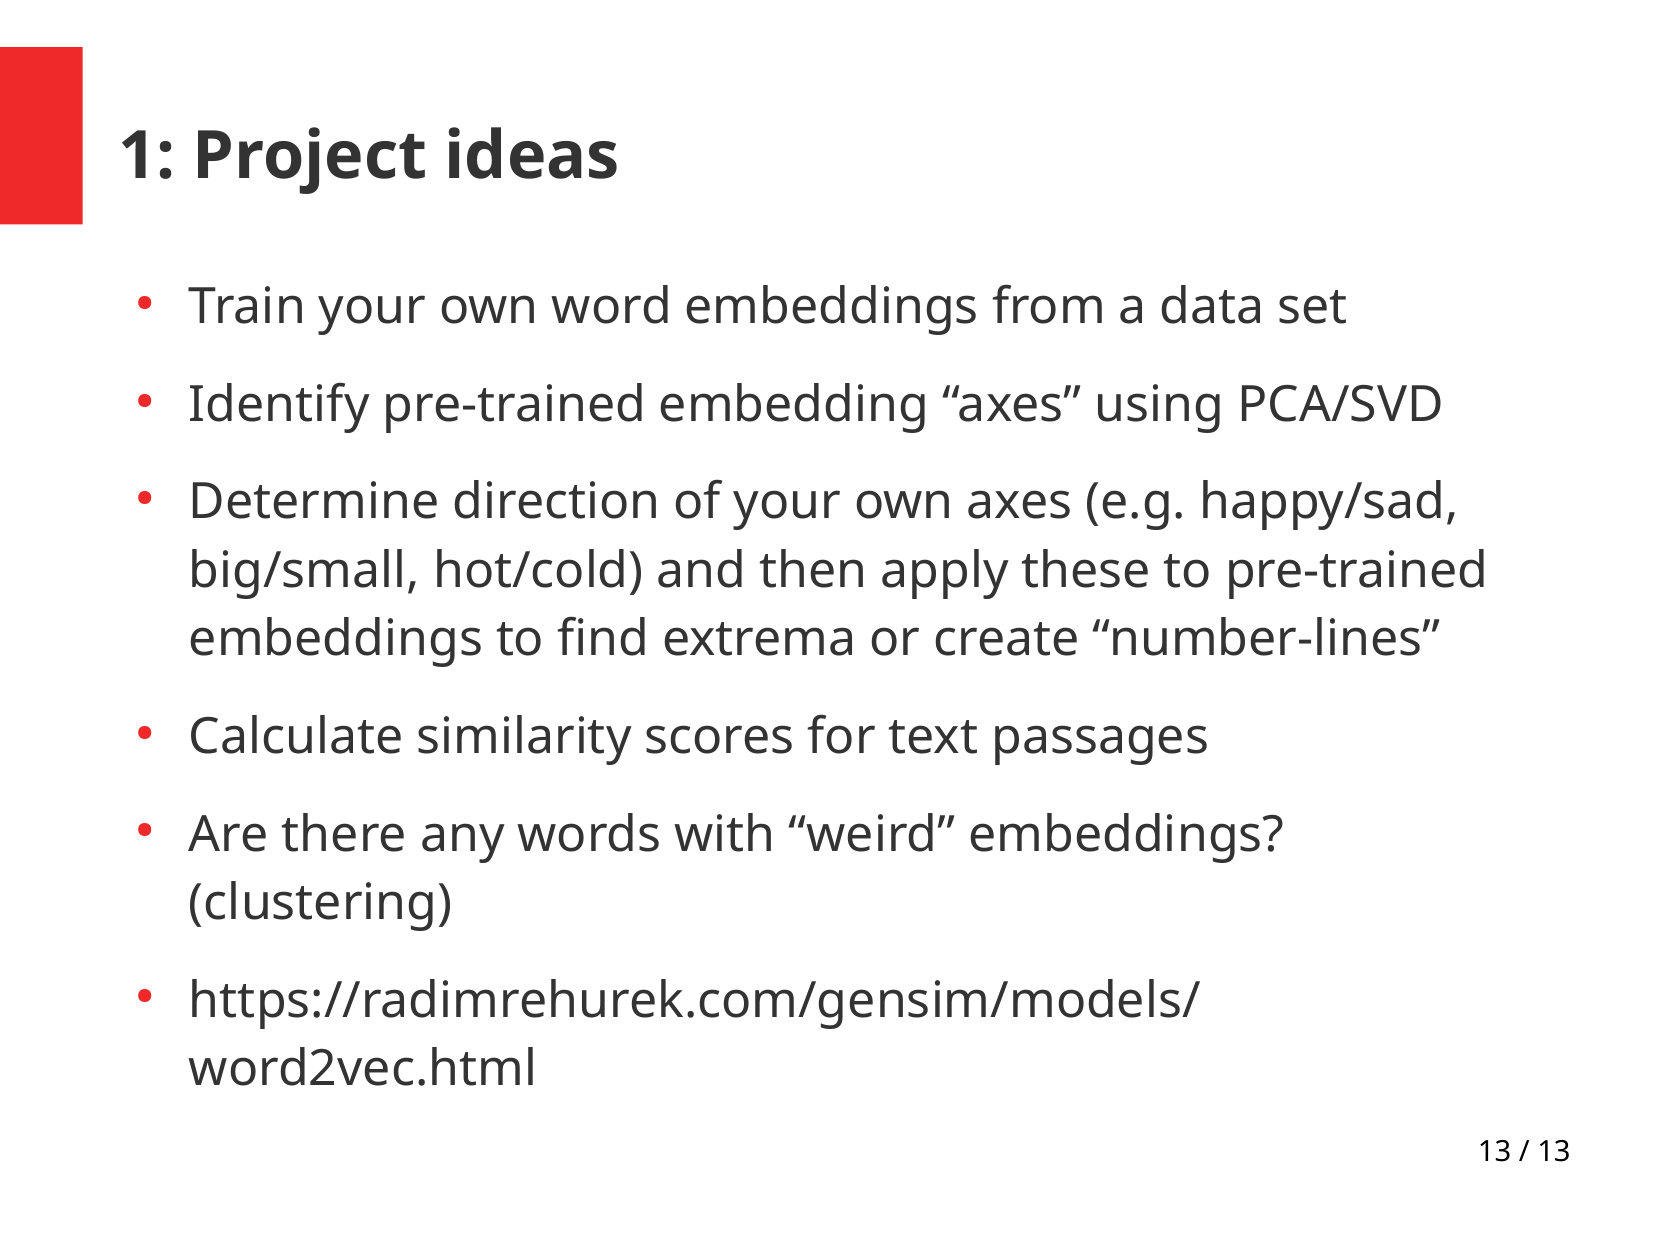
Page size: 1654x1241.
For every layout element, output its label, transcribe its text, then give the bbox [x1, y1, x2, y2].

list Train your own word embeddings from a data set Identify pre-trained embedding “axes” using PCA/SVD Determine direction of your own axes (e.g. happy/sad, big/small, hot/cold) and then apply these to pre-trained embeddings to find extrema or create “number-lines” Calculate similarity scores for text passages Are there any words with “weird” embeddings? (clustering) https://radimrehurek.com/gensim/models/word2vec.html [118, 270, 1536, 990]
title 1: Project ideas [118, 49, 1571, 257]
